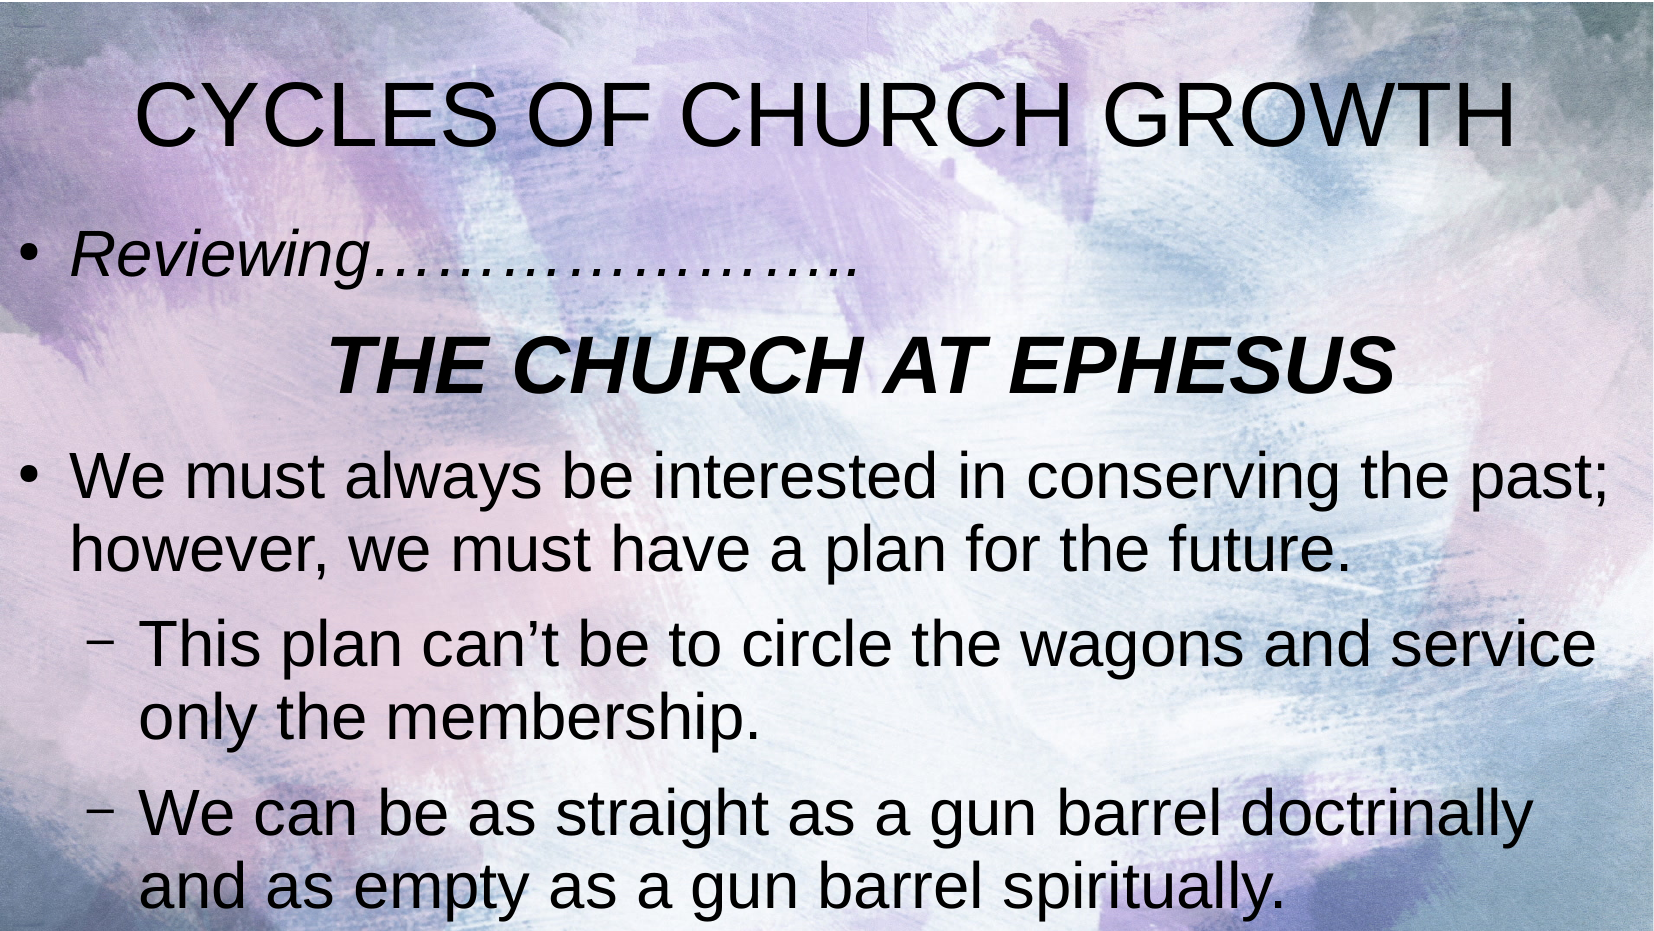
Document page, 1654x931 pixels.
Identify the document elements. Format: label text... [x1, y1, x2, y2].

picture [0, 2, 1654, 217]
list Reviewing………………….. THE CHURCH AT EPHESUS We must always be interested in conserving the past; however, we must have a plan for the future. This plan can’t be to circle the wagons and service only the membership. We can be as straight as a gun barrel doctrinally and as empty as a gun barrel spiritually. [0, 217, 1654, 931]
title CYCLES OF CHURCH GROWTH [82, 37, 1571, 193]
